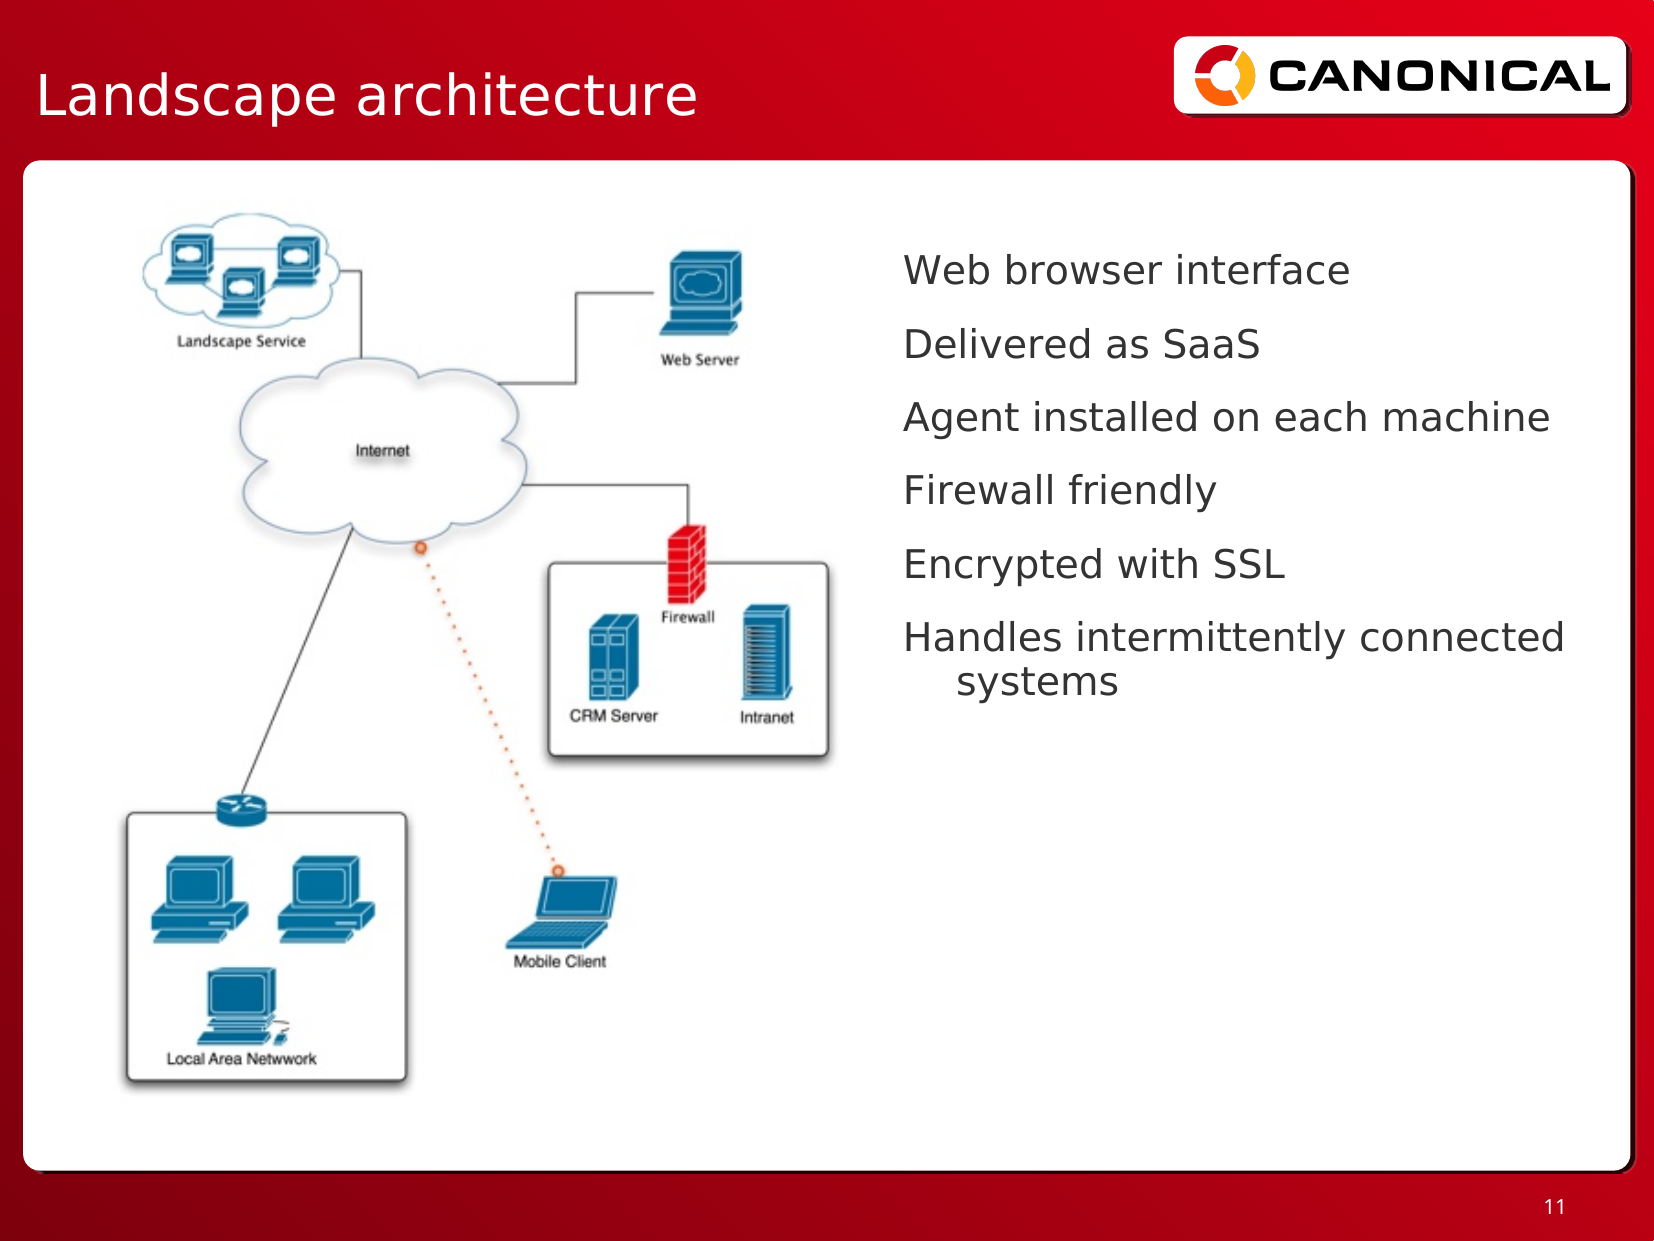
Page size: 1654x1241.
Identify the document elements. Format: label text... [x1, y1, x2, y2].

title Landscape architecture [35, 0, 1523, 201]
picture [88, 177, 859, 1127]
list Web browser interface Delivered as SaaS Agent installed on each machine Firewall friendly Encrypted with SSL Handles intermittently connected systems [885, 249, 1581, 1141]
picture [1523, 45, 1610, 106]
